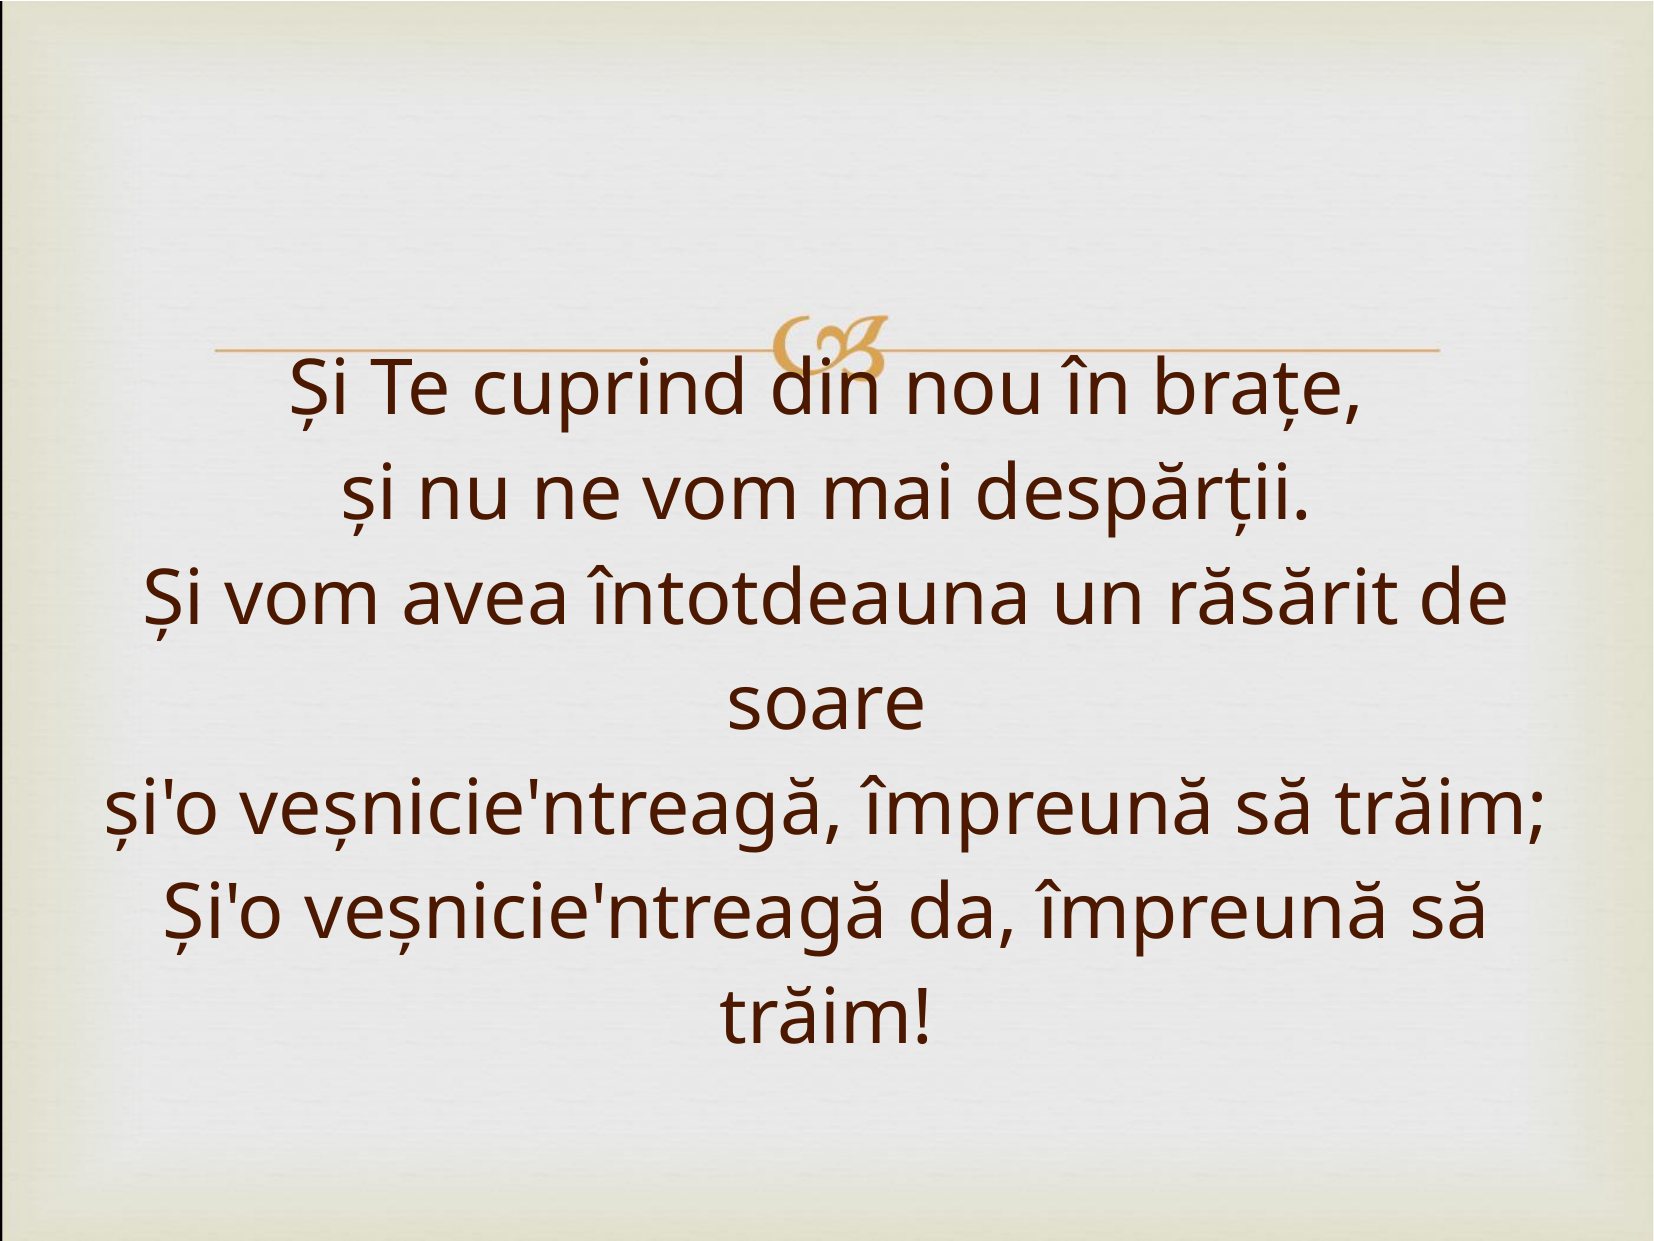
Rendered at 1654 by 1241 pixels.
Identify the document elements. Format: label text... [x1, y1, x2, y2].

subtitle Şi Te cuprind din nou în braţe, şi nu ne vom mai despărţii. Şi vom avea întotdeauna un răsărit de soare şi'o veşnicie'ntreagă, împreună să trăim; Şi'o veşnicie'ntreagă da, împreună să trăim! [82, 290, 1571, 1109]
picture [0, 1, 1654, 1241]
